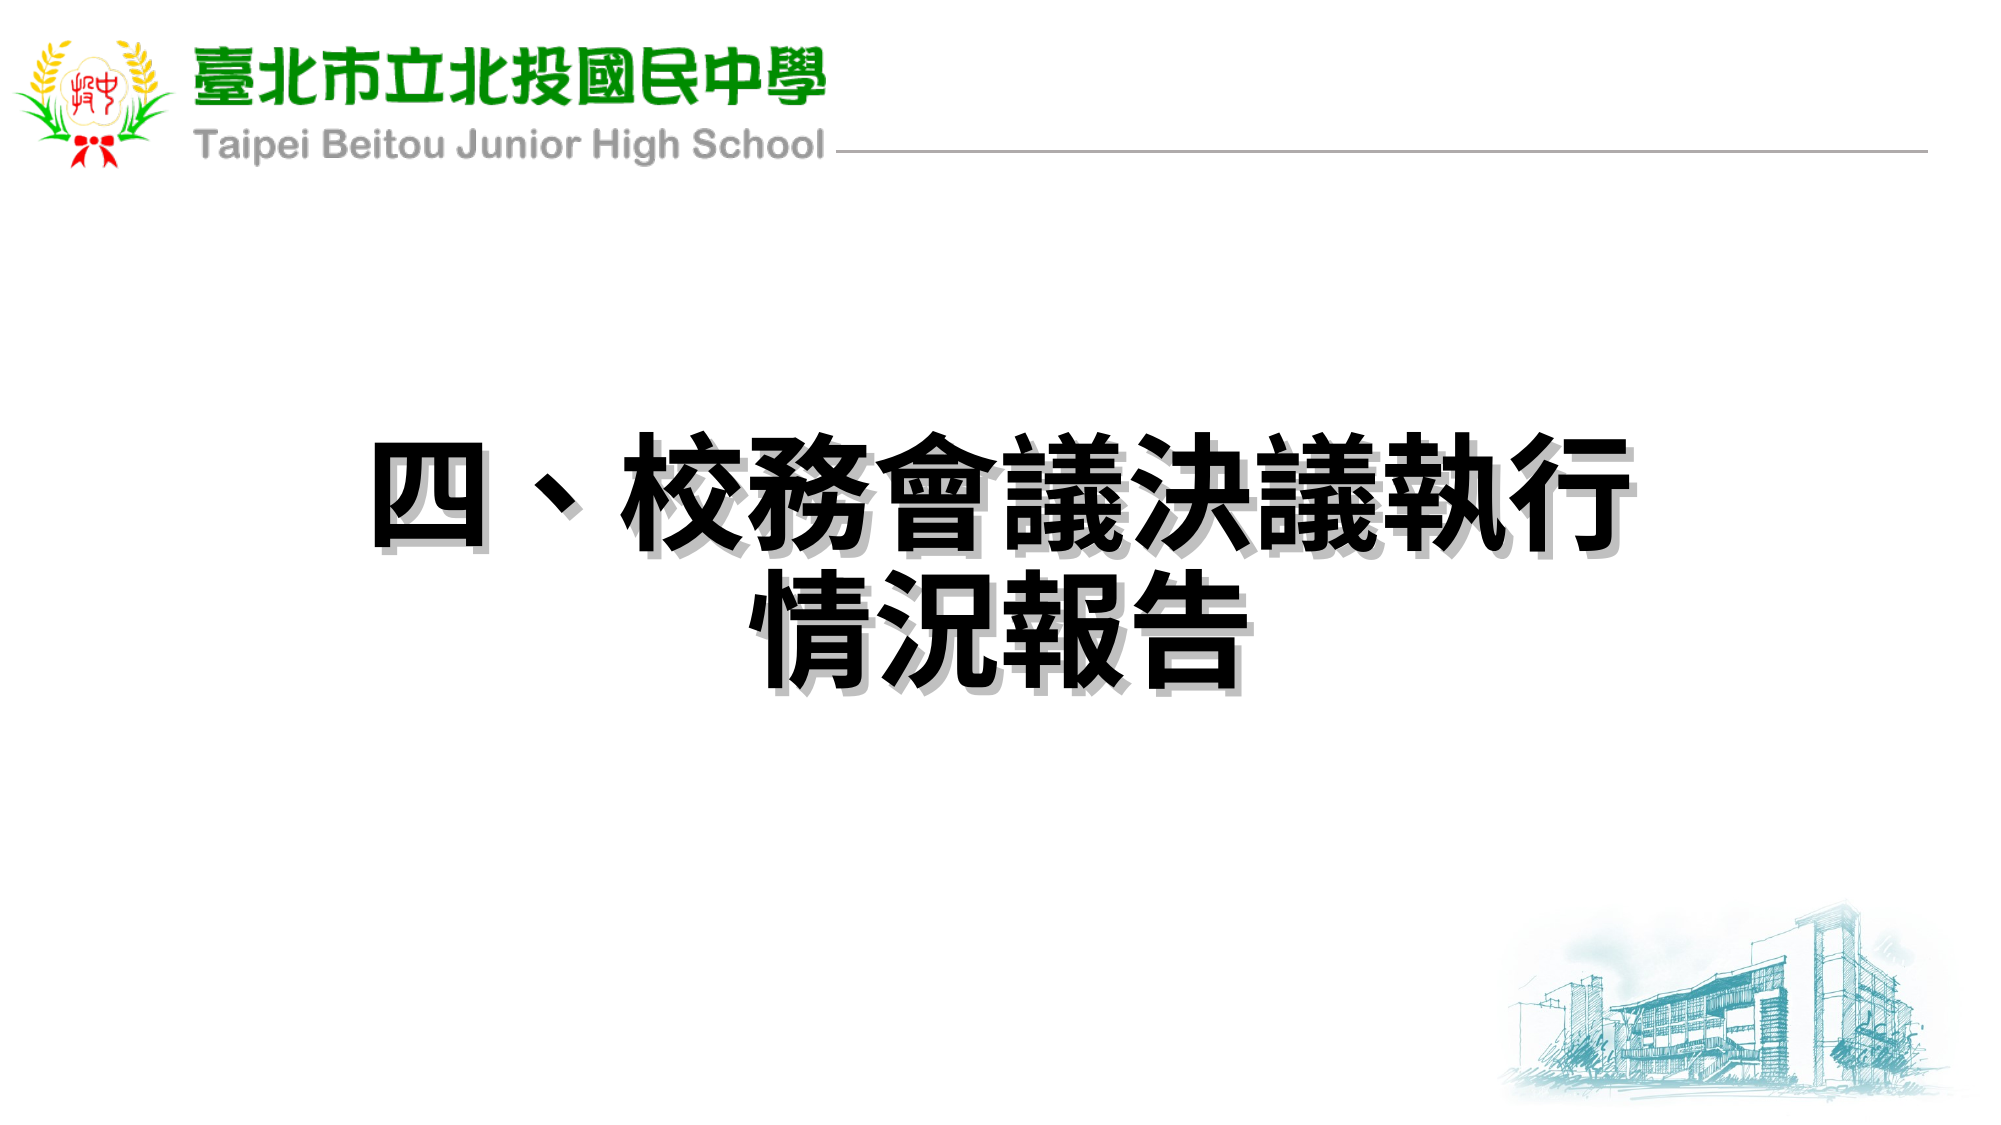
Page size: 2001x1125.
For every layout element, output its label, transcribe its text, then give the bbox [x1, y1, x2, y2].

list 四、校務會議決議執行 情況報告 [137, 423, 1863, 893]
